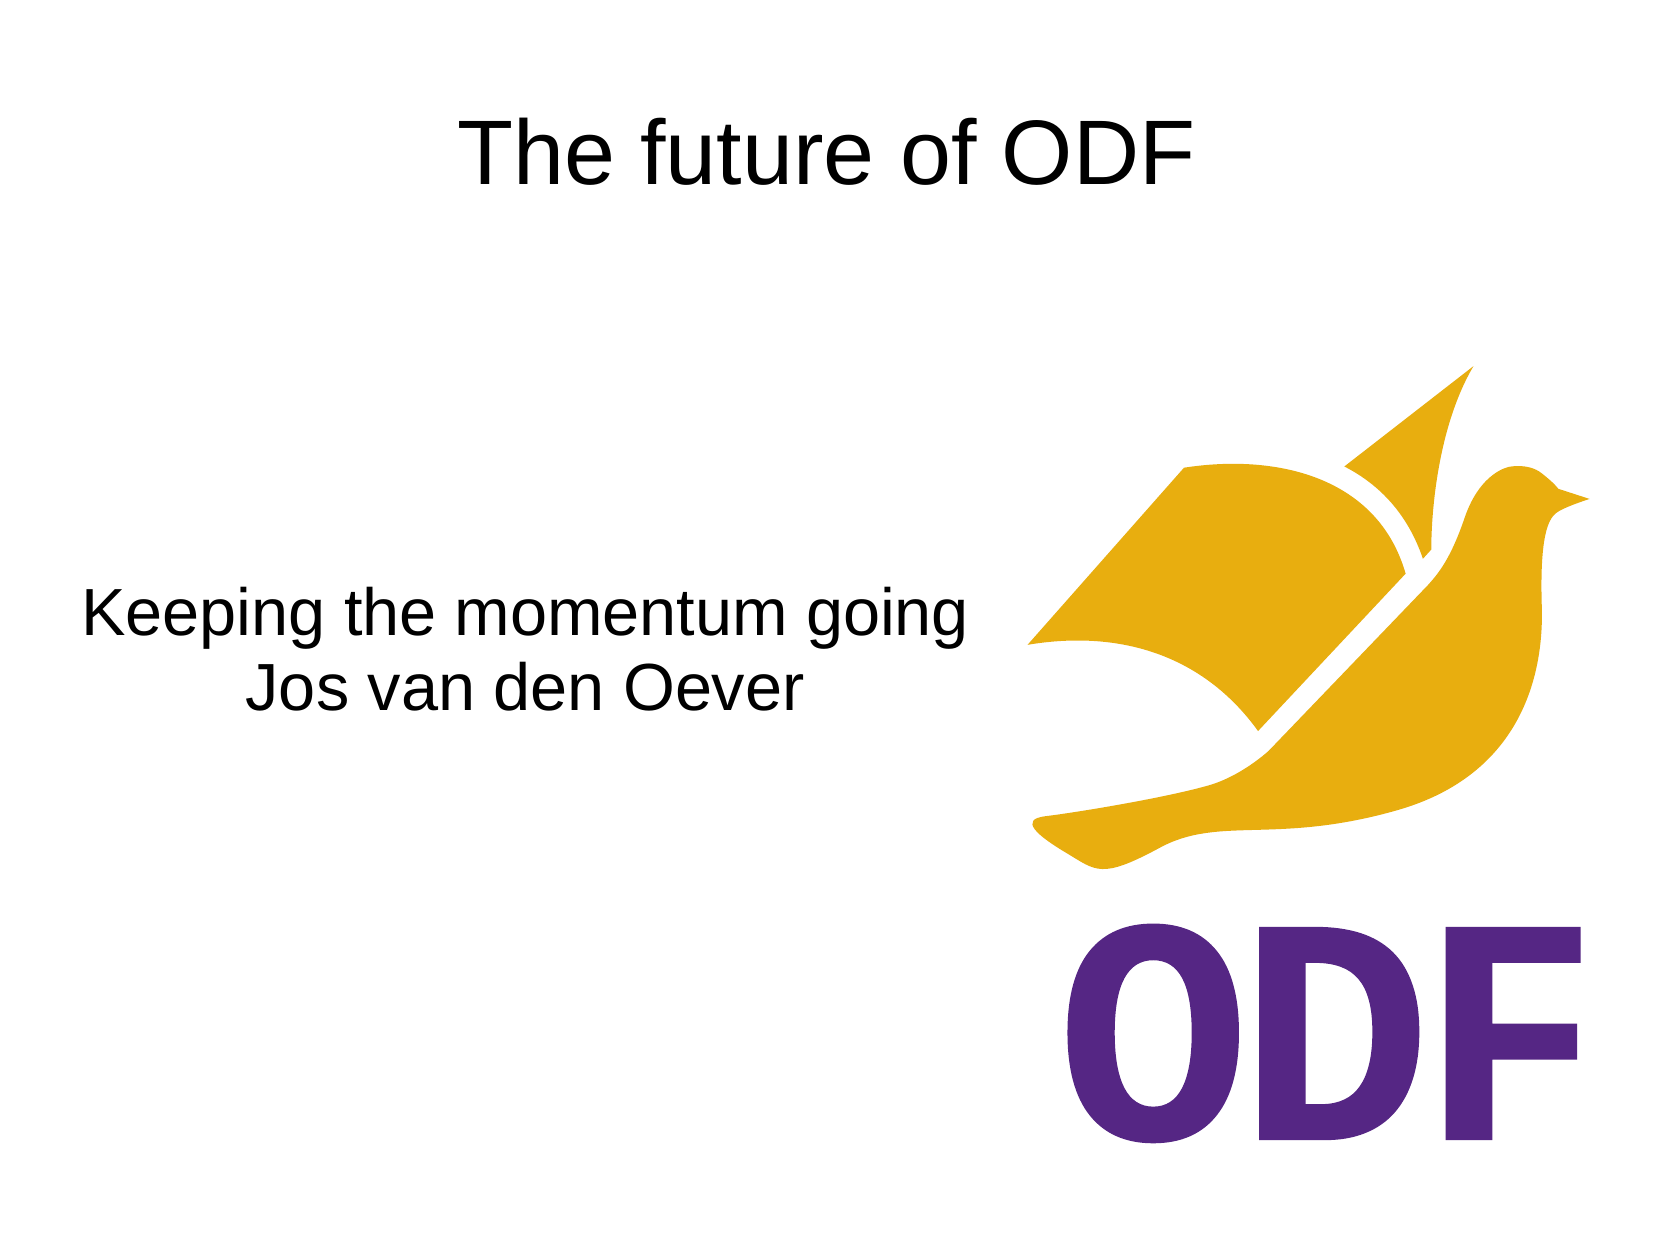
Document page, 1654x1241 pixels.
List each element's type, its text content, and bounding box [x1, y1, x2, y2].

subtitle Keeping the momentum going Jos van den Oever [0, 290, 1270, 1010]
picture [1027, 366, 1627, 1146]
title The future of ODF [82, 49, 1571, 257]
